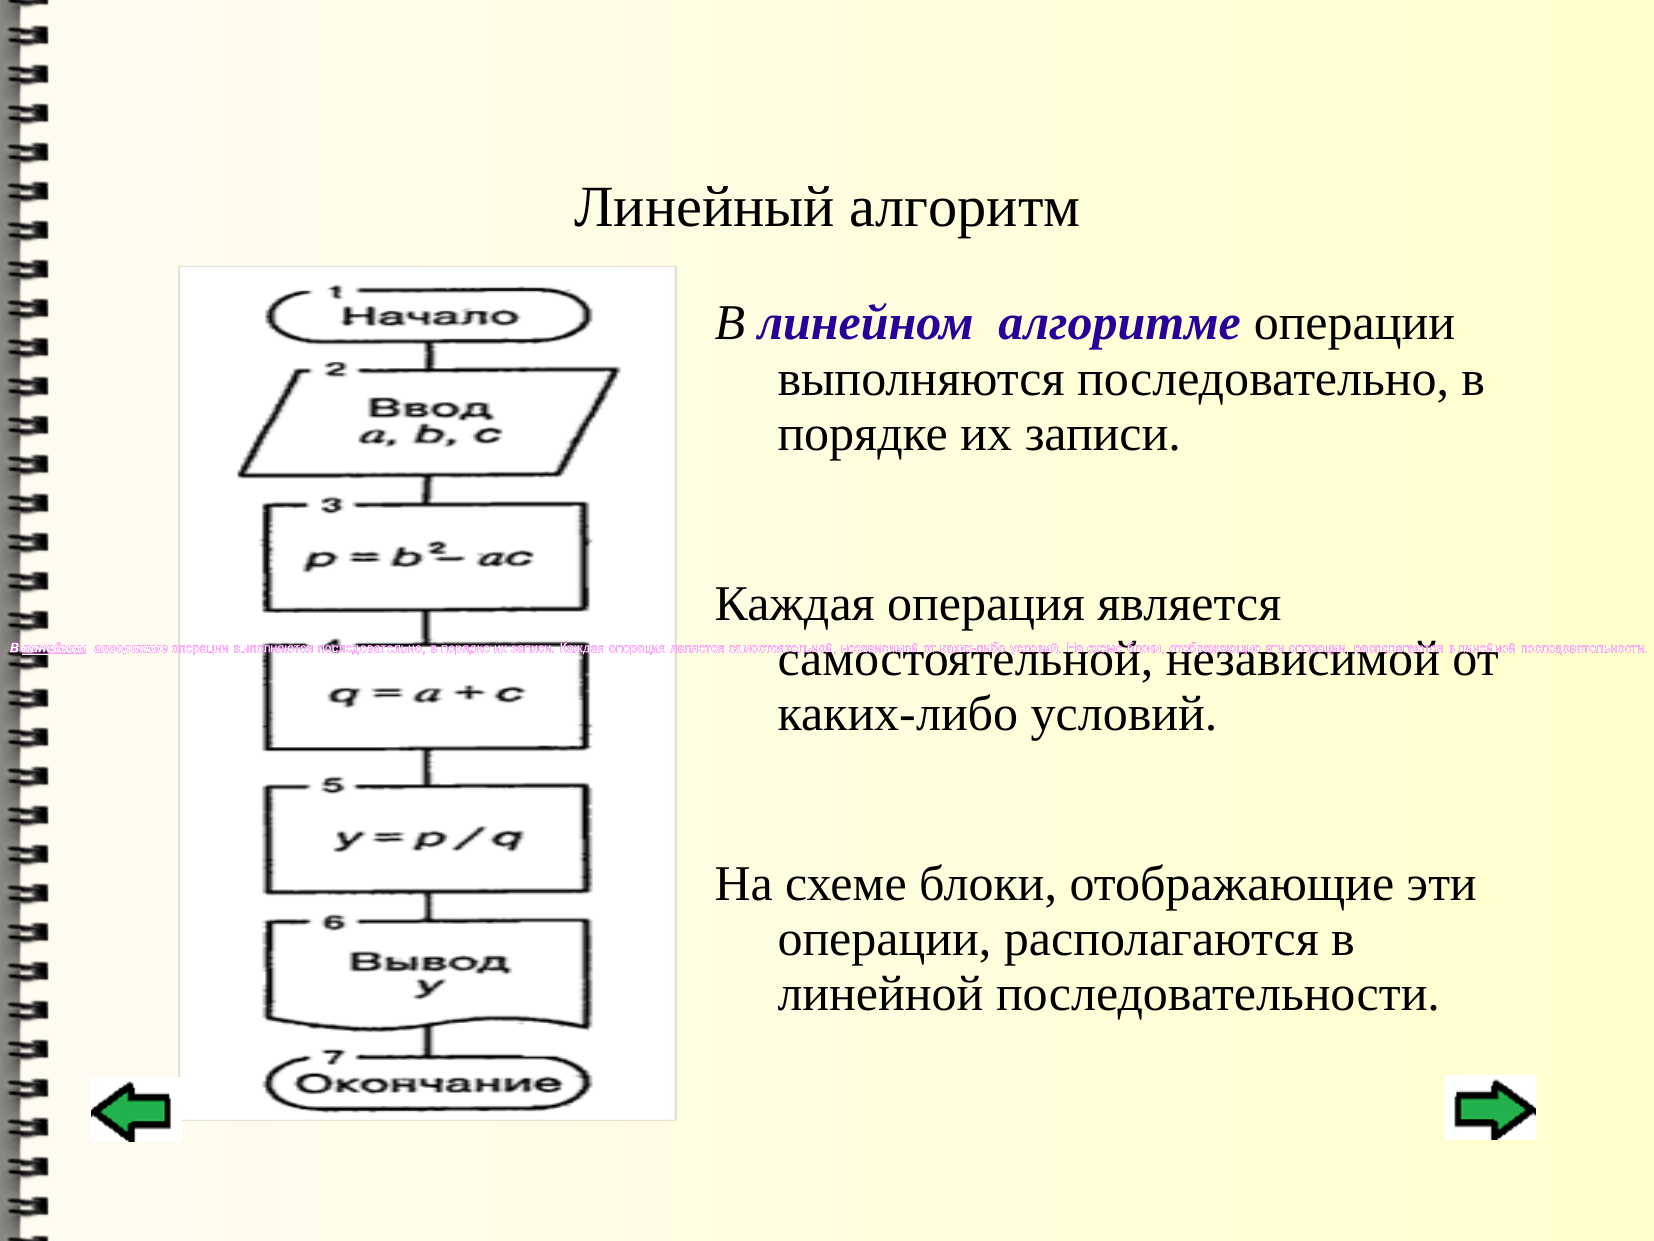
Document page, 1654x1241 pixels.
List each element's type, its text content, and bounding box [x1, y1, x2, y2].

title Линейный алгоритм [121, 102, 1534, 310]
list В линейном алгоритме операции выполняются последовательно, в порядке их записи. Каждая операция является самостоятельной, независимой от каких-либо условий. На схеме блоки, отображающие эти операции, располагаются в линейной последовательности. [708, 699, 1517, 1033]
picture [1444, 1075, 1536, 1140]
list В линейном алгоритме операции выполняются последовательно, в порядке их записи. Каждая операция является самостоятельной, независимой от каких-либо условий. На схеме блоки, отображающие эти операции, располагаются в линейной последовательности. [708, 295, 1517, 635]
picture [0, 0, 1654, 1241]
